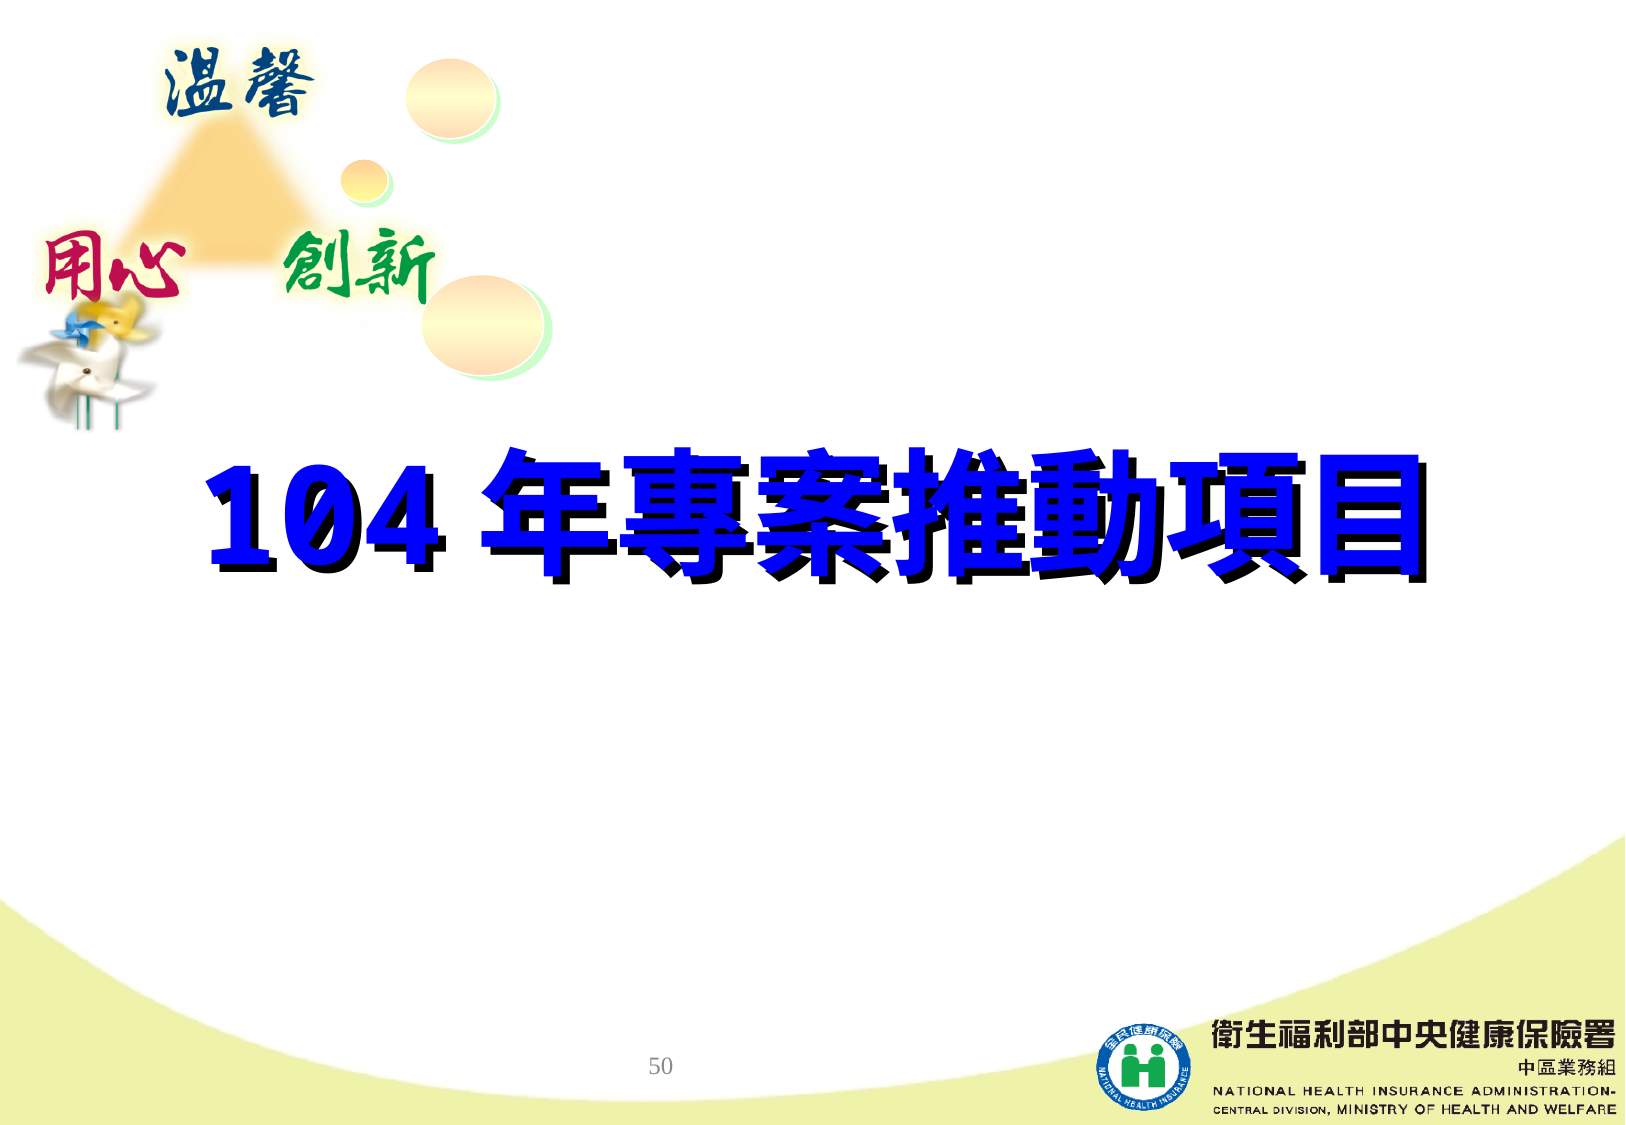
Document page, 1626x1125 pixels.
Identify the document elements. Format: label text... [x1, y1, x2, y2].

title 104年專案推動項目 [127, 338, 1509, 682]
text_box [633, 1034, 1013, 1095]
